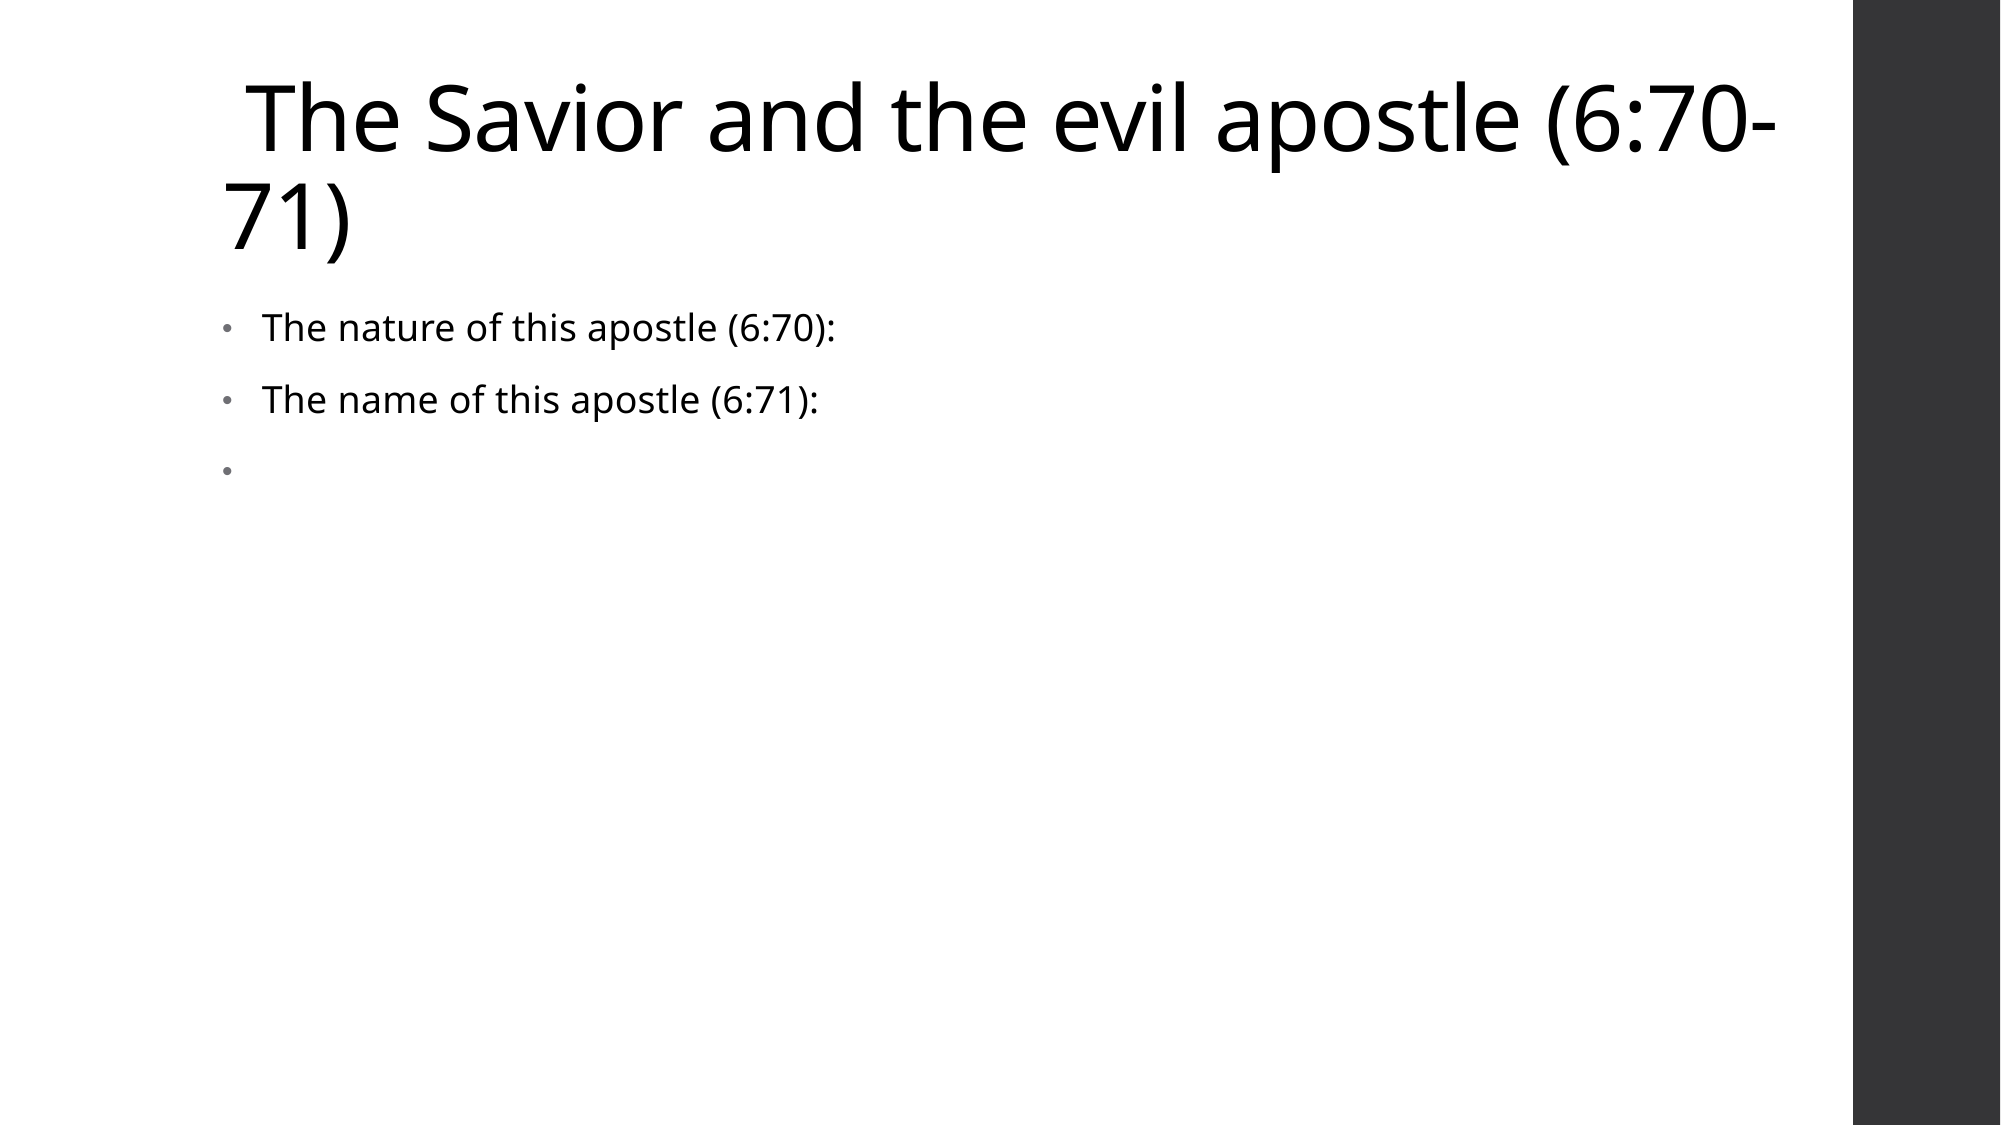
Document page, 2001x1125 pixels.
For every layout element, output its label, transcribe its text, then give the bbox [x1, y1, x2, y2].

list The nature of this apostle (6:70): The name of this apostle (6:71): [206, 299, 1617, 1014]
title The Savior and the evil apostle (6:70-71) [206, 60, 1797, 278]
